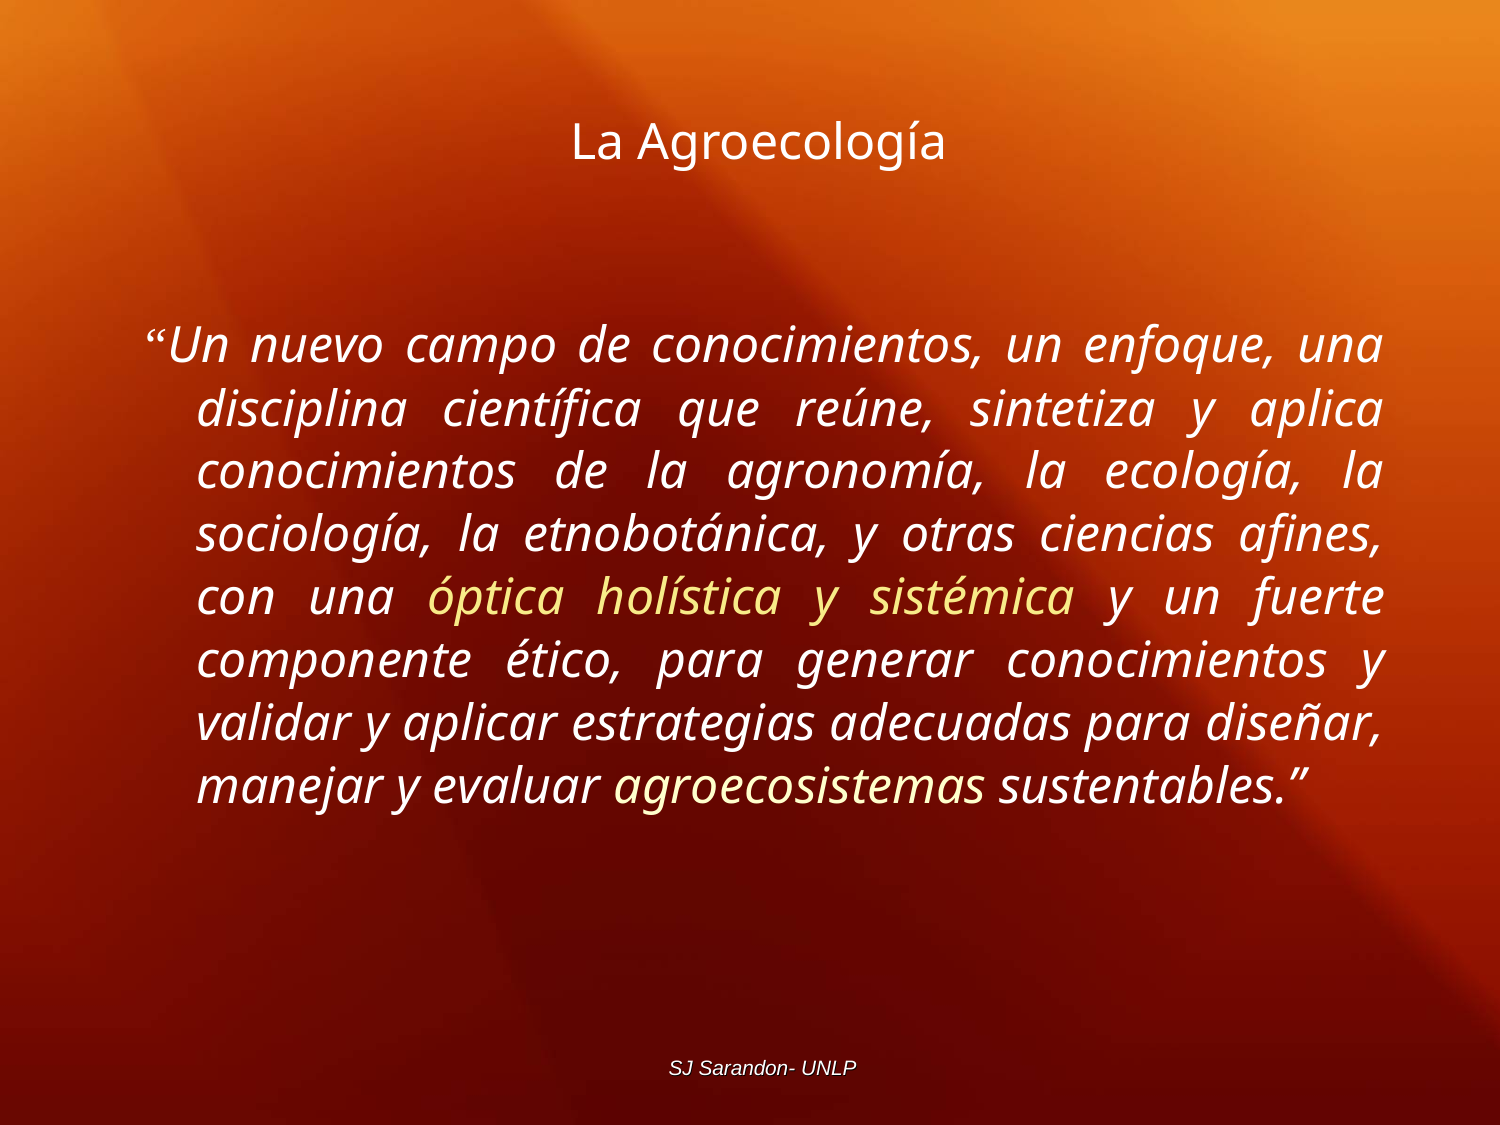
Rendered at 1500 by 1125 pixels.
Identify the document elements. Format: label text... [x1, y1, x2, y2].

picture [0, 0, 1500, 1125]
text_box “Un nuevo campo de conocimientos, un enfoque, una disciplina científica que reúne, sintetiza y aplica conocimientos de la agronomía, la ecología, la sociología, la etnobotánica, y otras ciencias afines, con una óptica holística y sistémica y un fuerte componente ético, para generar conocimientos y validar y aplicar estrategias adecuadas para diseñar, manejar y evaluar agroecosistemas sustentables.” [125, 302, 1401, 960]
title La Agroecología [75, 45, 1426, 233]
text_box SJ Sarandon- UNLP [524, 1009, 1000, 1088]
